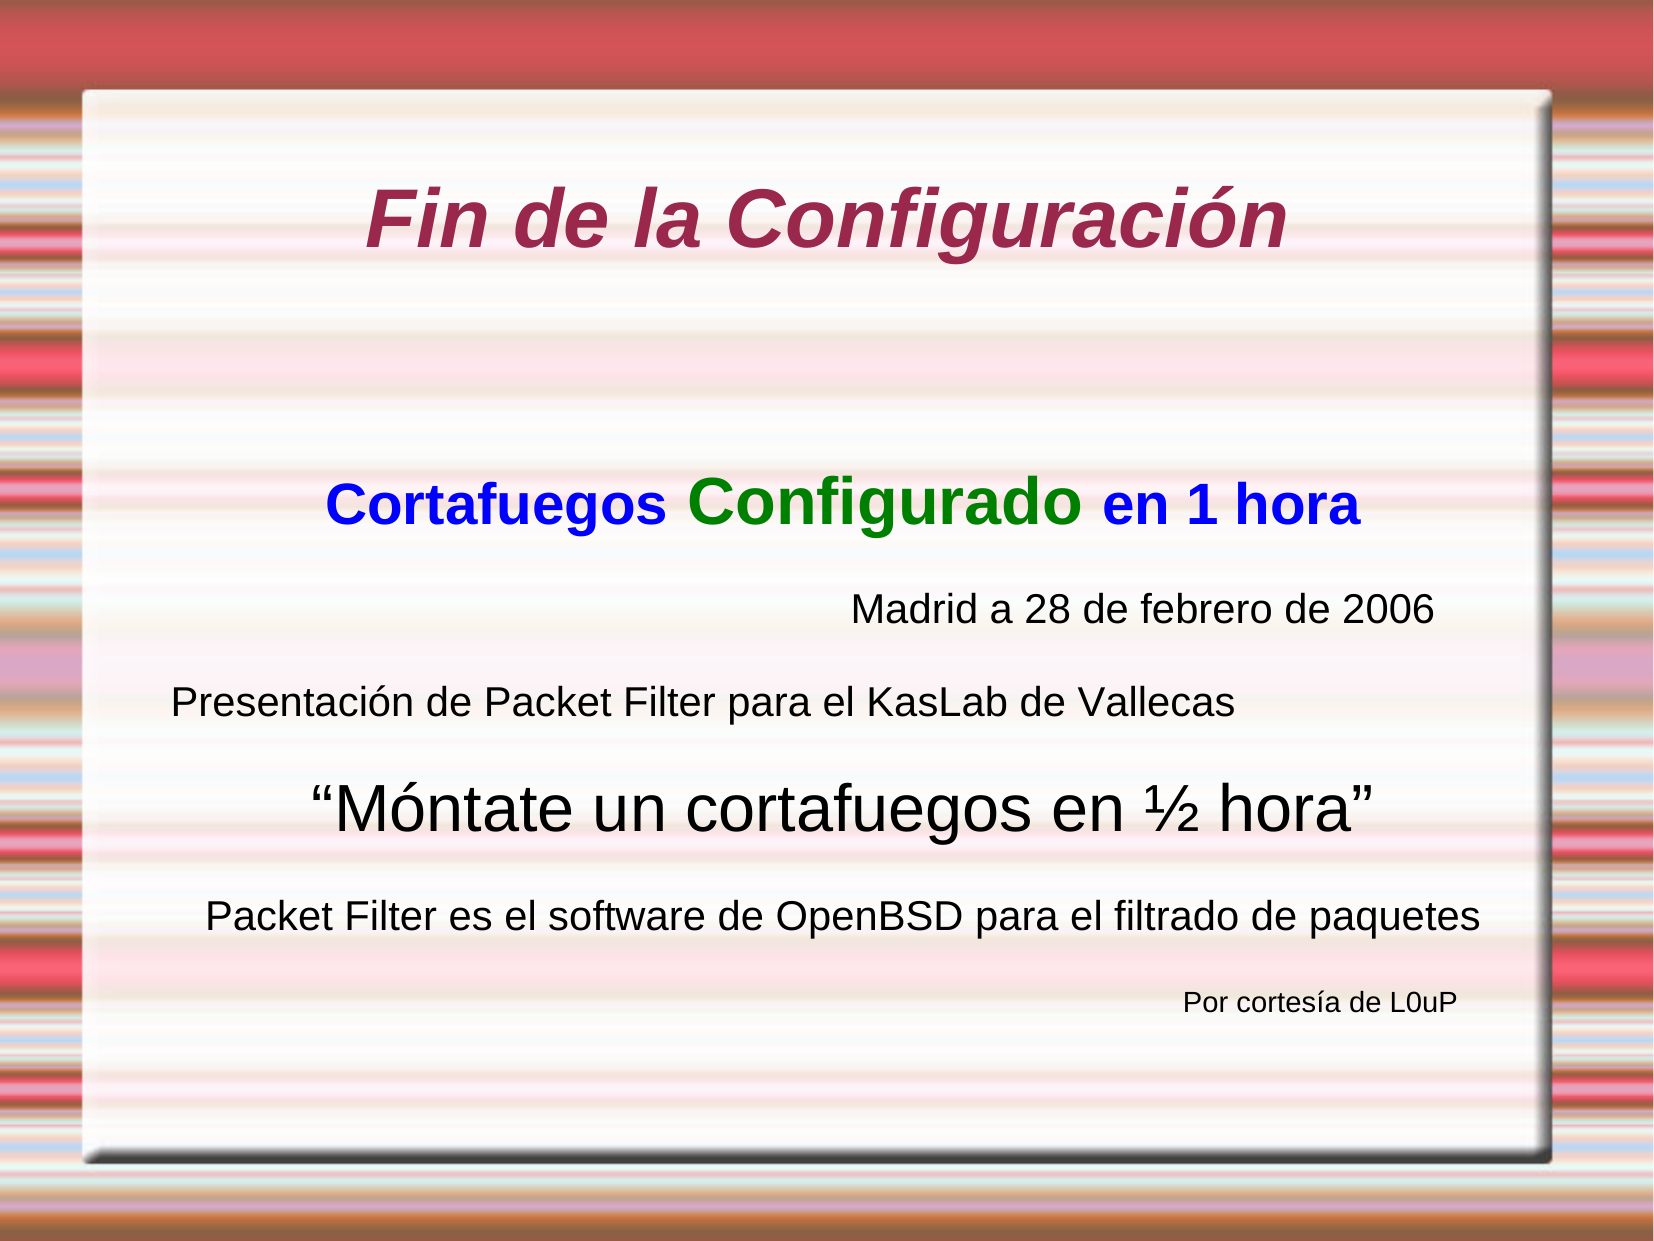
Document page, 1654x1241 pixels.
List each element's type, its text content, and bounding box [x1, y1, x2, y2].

title Fin de la Configuración [121, 114, 1534, 322]
text_box Cortafuegos Configurado en 1 hora Madrid a 28 de febrero de 2006 Presentación de Packet Filter para el KasLab de Vallecas “Móntate un cortafuegos en ½ hora” Packet Filter es el software de OpenBSD para el filtrado de paquetes Por cortesía de L0uP [135, 350, 1517, 1133]
picture [0, 0, 1654, 1241]
